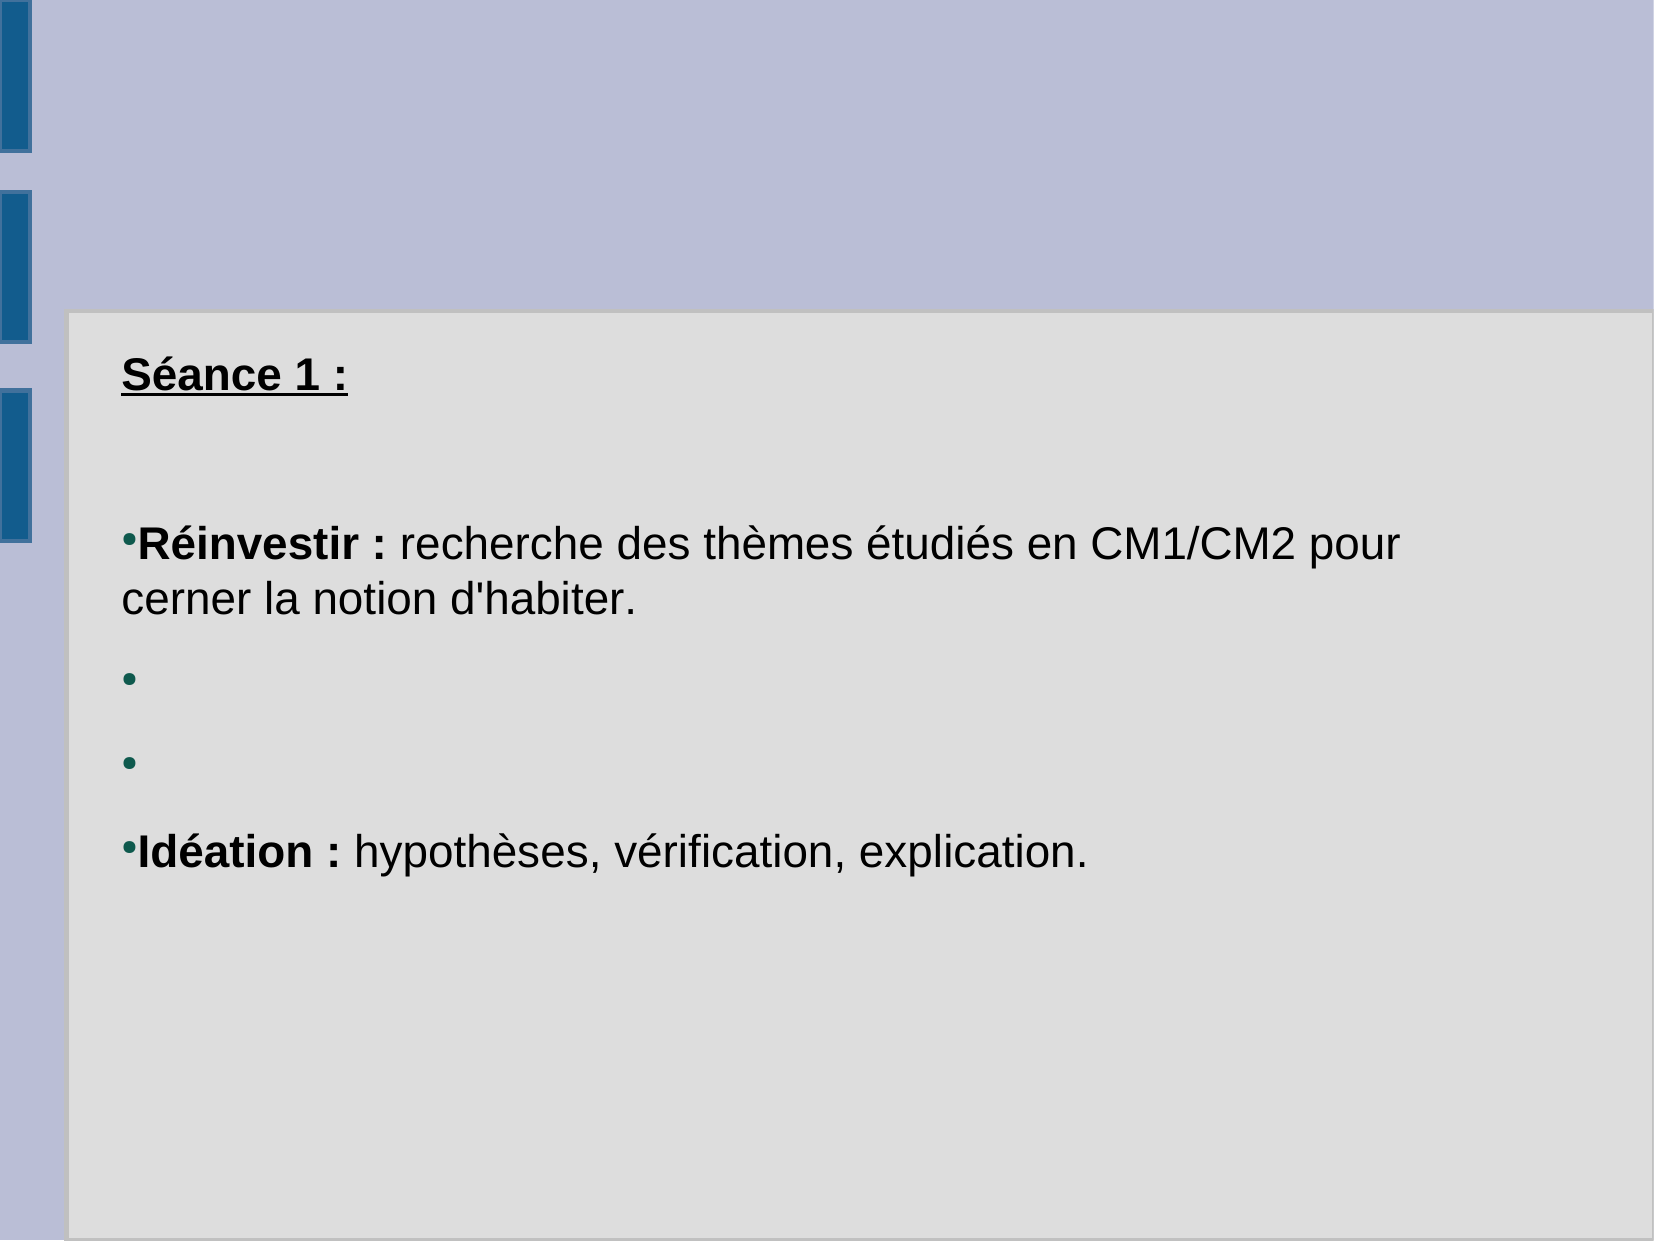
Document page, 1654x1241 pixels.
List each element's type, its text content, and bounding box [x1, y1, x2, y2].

list Séance 1 : Réinvestir : recherche des thèmes étudiés en CM1/CM2 pour cerner la notion d'habiter. Idéation : hypothèses, vérification, explication. [121, 344, 1534, 1127]
